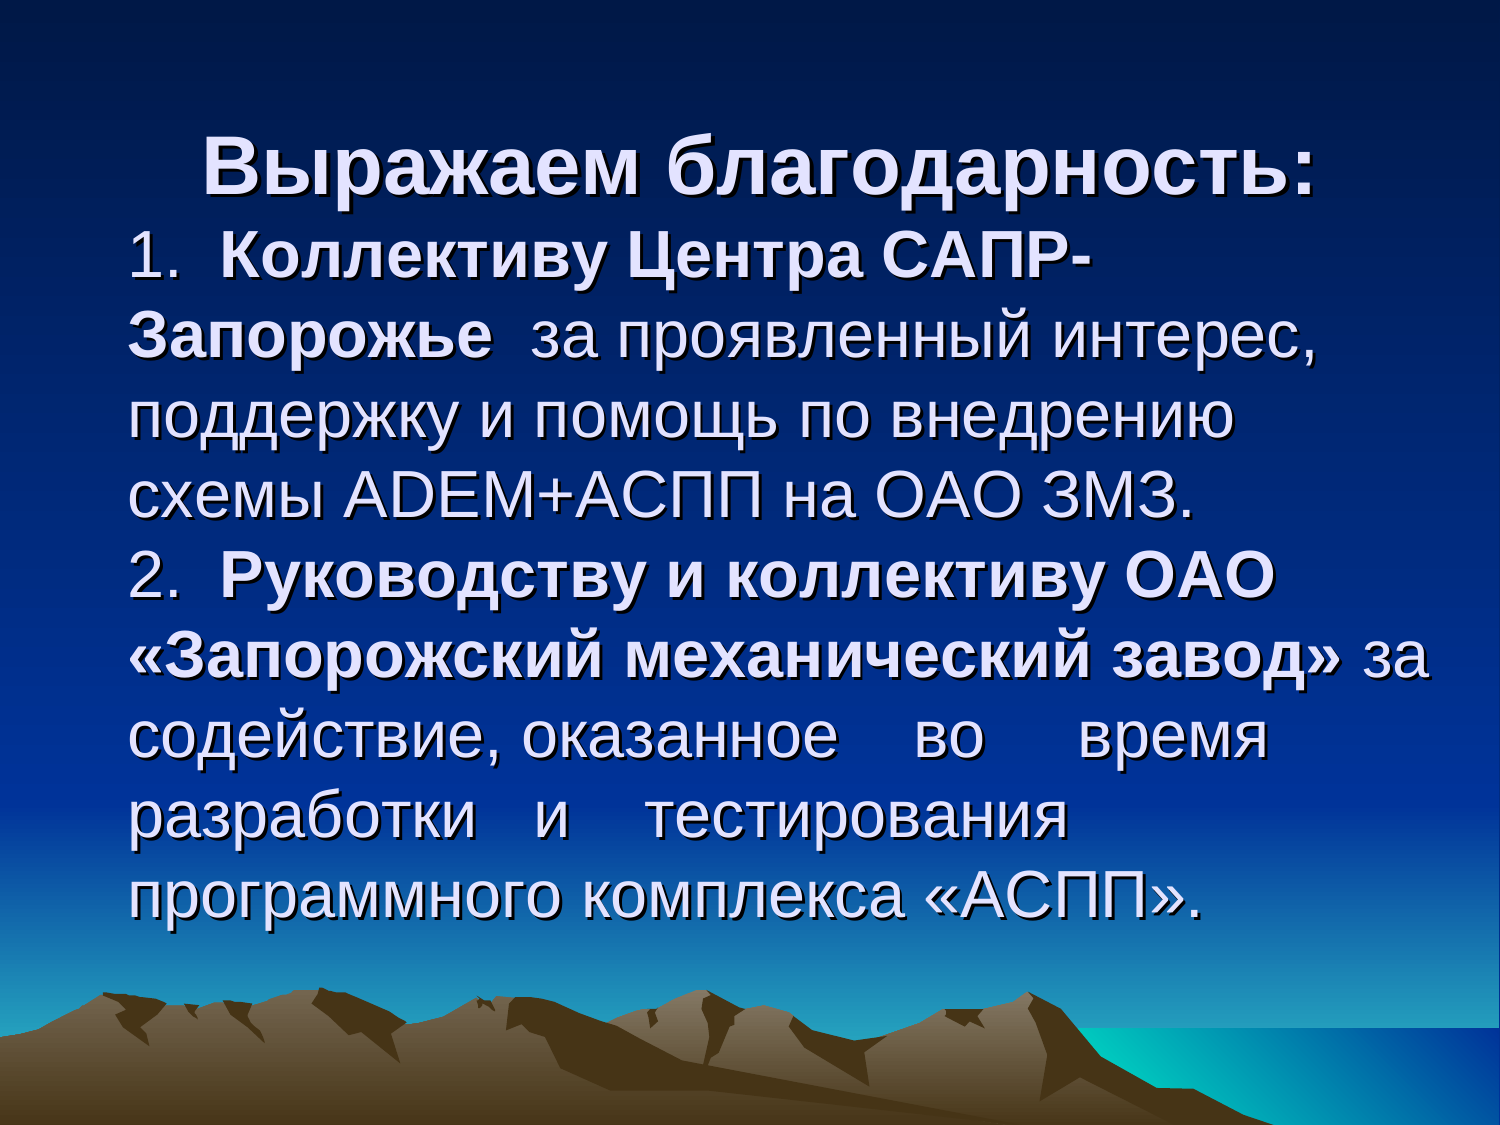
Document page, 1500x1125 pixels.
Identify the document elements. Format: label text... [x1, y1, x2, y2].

text_box Выражаем благодарность: 1. Коллективу Центра САПР-Запорожье за проявленный интерес, поддержку и помощь по внедрению схемы ADEM+АСПП на ОАО ЗМЗ. 2. Руководству и коллективу ОАО «Запорожский механический завод» за содействие, оказанное во время разработки и тестирования программного комплекса «АСПП». [112, 0, 1459, 1125]
